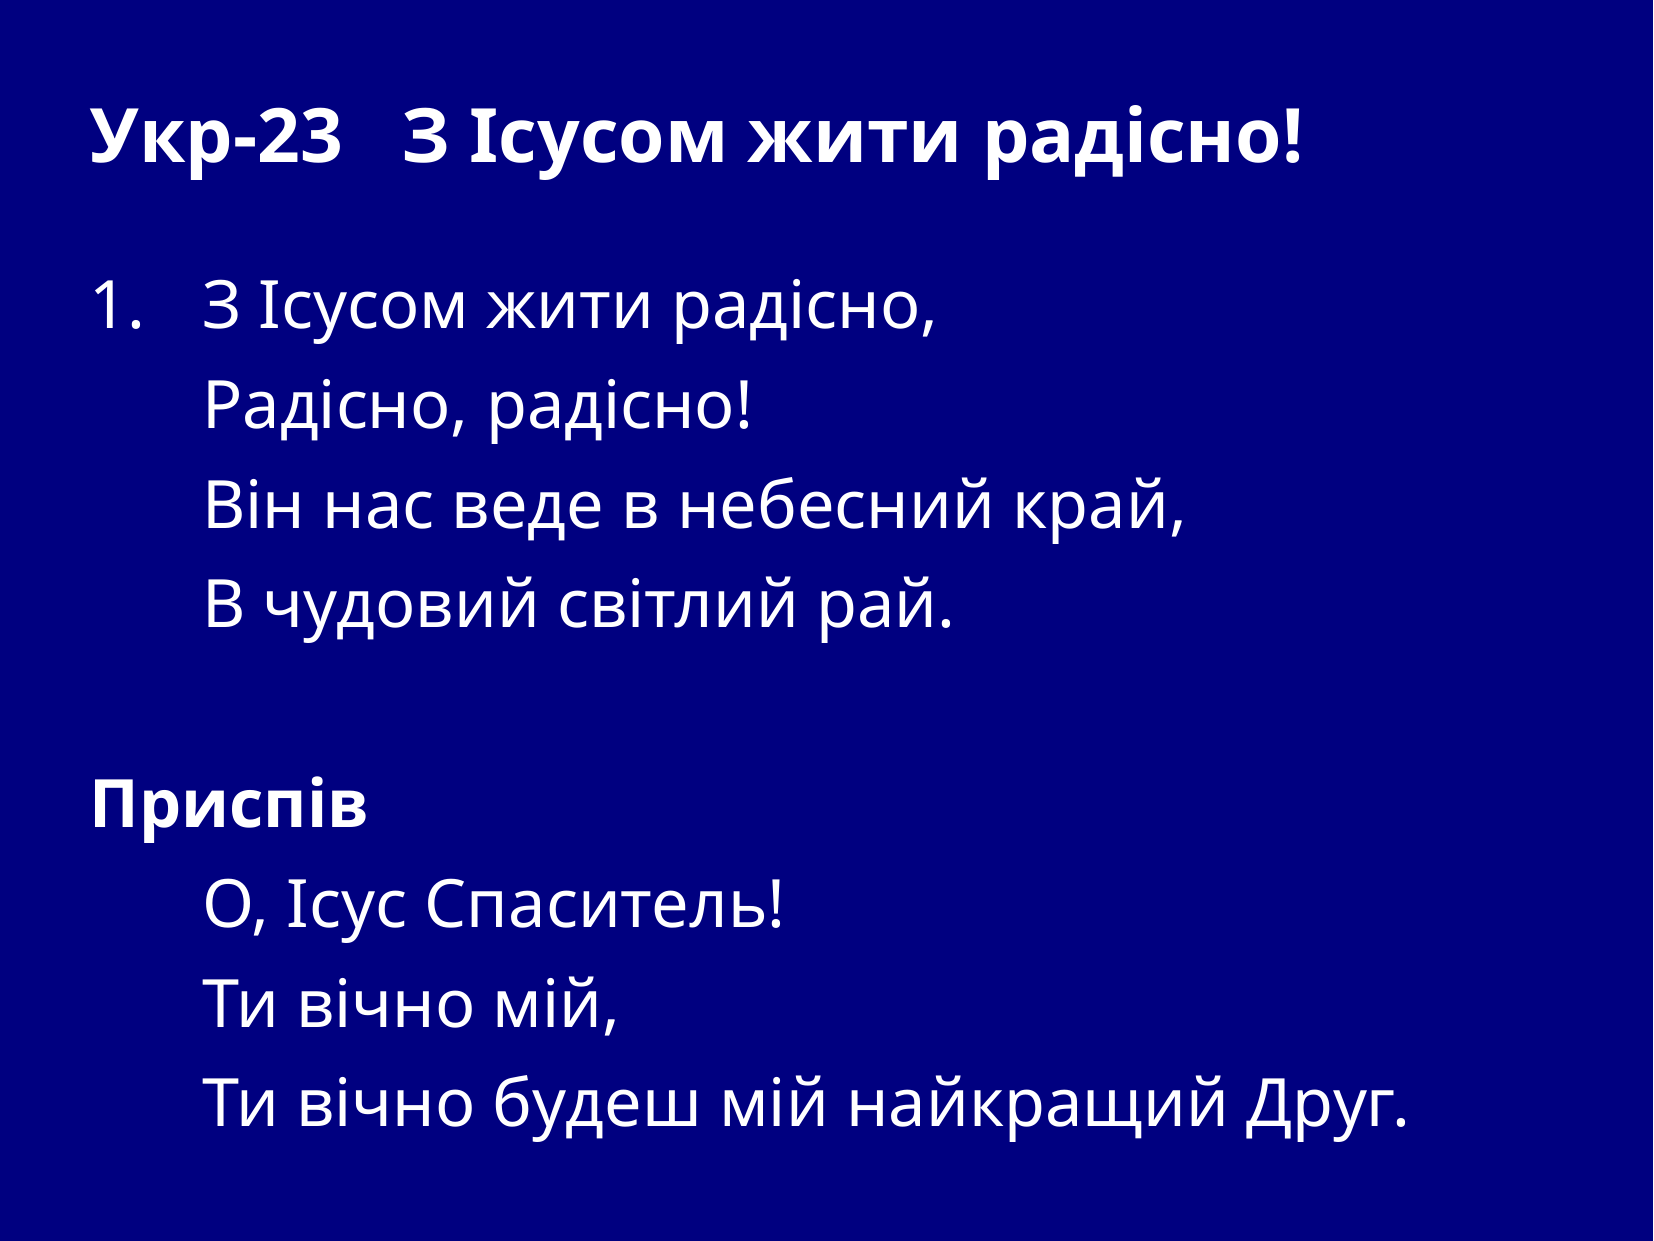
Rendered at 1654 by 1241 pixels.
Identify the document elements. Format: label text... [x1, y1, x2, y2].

text_box 1. З Ісусом жити радісно, Радісно, радісно! Він нас веде в небесний край, В чудовий світлий рай. Приспів О, Ісус Спаситель! Ти вічно мій, Ти вічно будеш мій найкращий Друг. [75, 188, 1576, 1163]
text_box Укр-23 З Ісусом жити радісно! [75, 75, 1576, 188]
